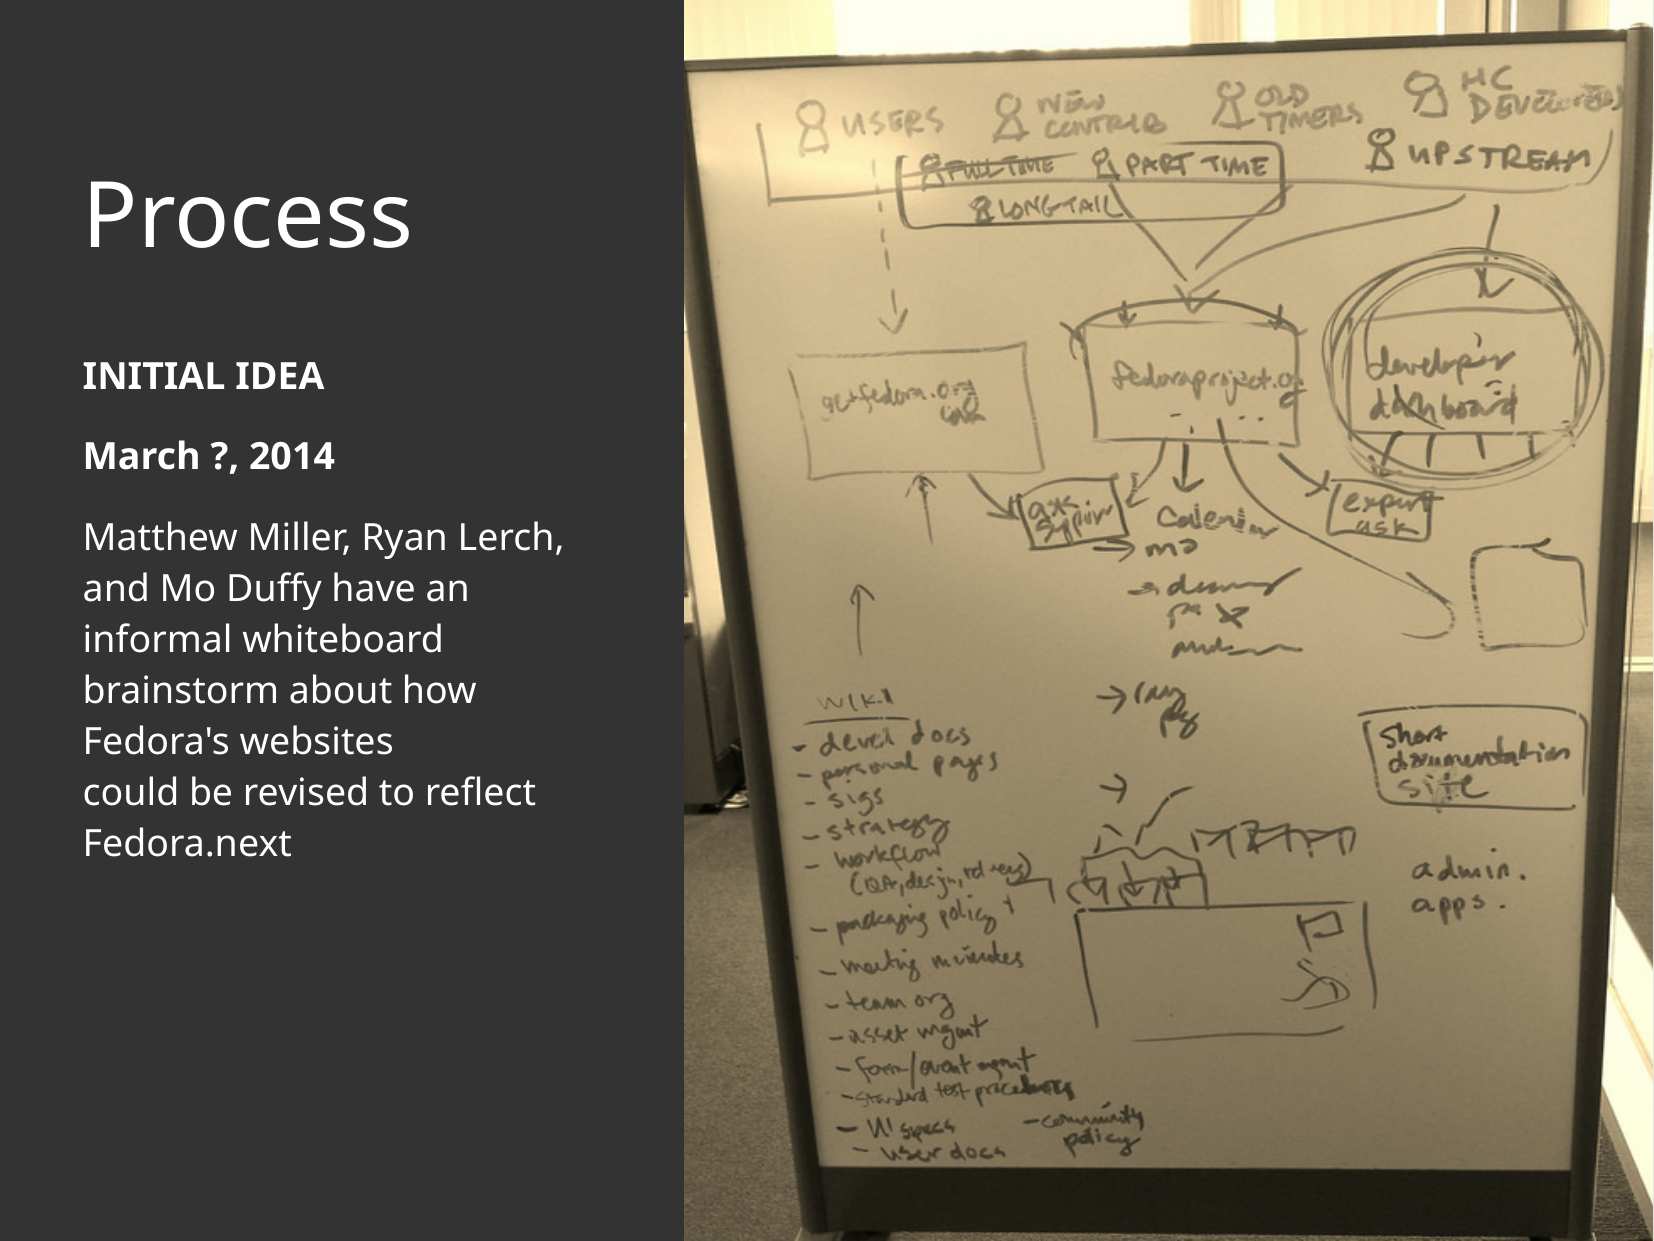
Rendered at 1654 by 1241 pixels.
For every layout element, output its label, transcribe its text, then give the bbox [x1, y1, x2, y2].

list INITIAL IDEA March ?, 2014 Matthew Miller, Ryan Lerch, and Mo Duffy have an informal whiteboard brainstorm about how Fedora's websites could be revised to reflect Fedora.next [82, 349, 646, 1069]
picture [684, 0, 1653, 1241]
title Process [82, 108, 684, 316]
